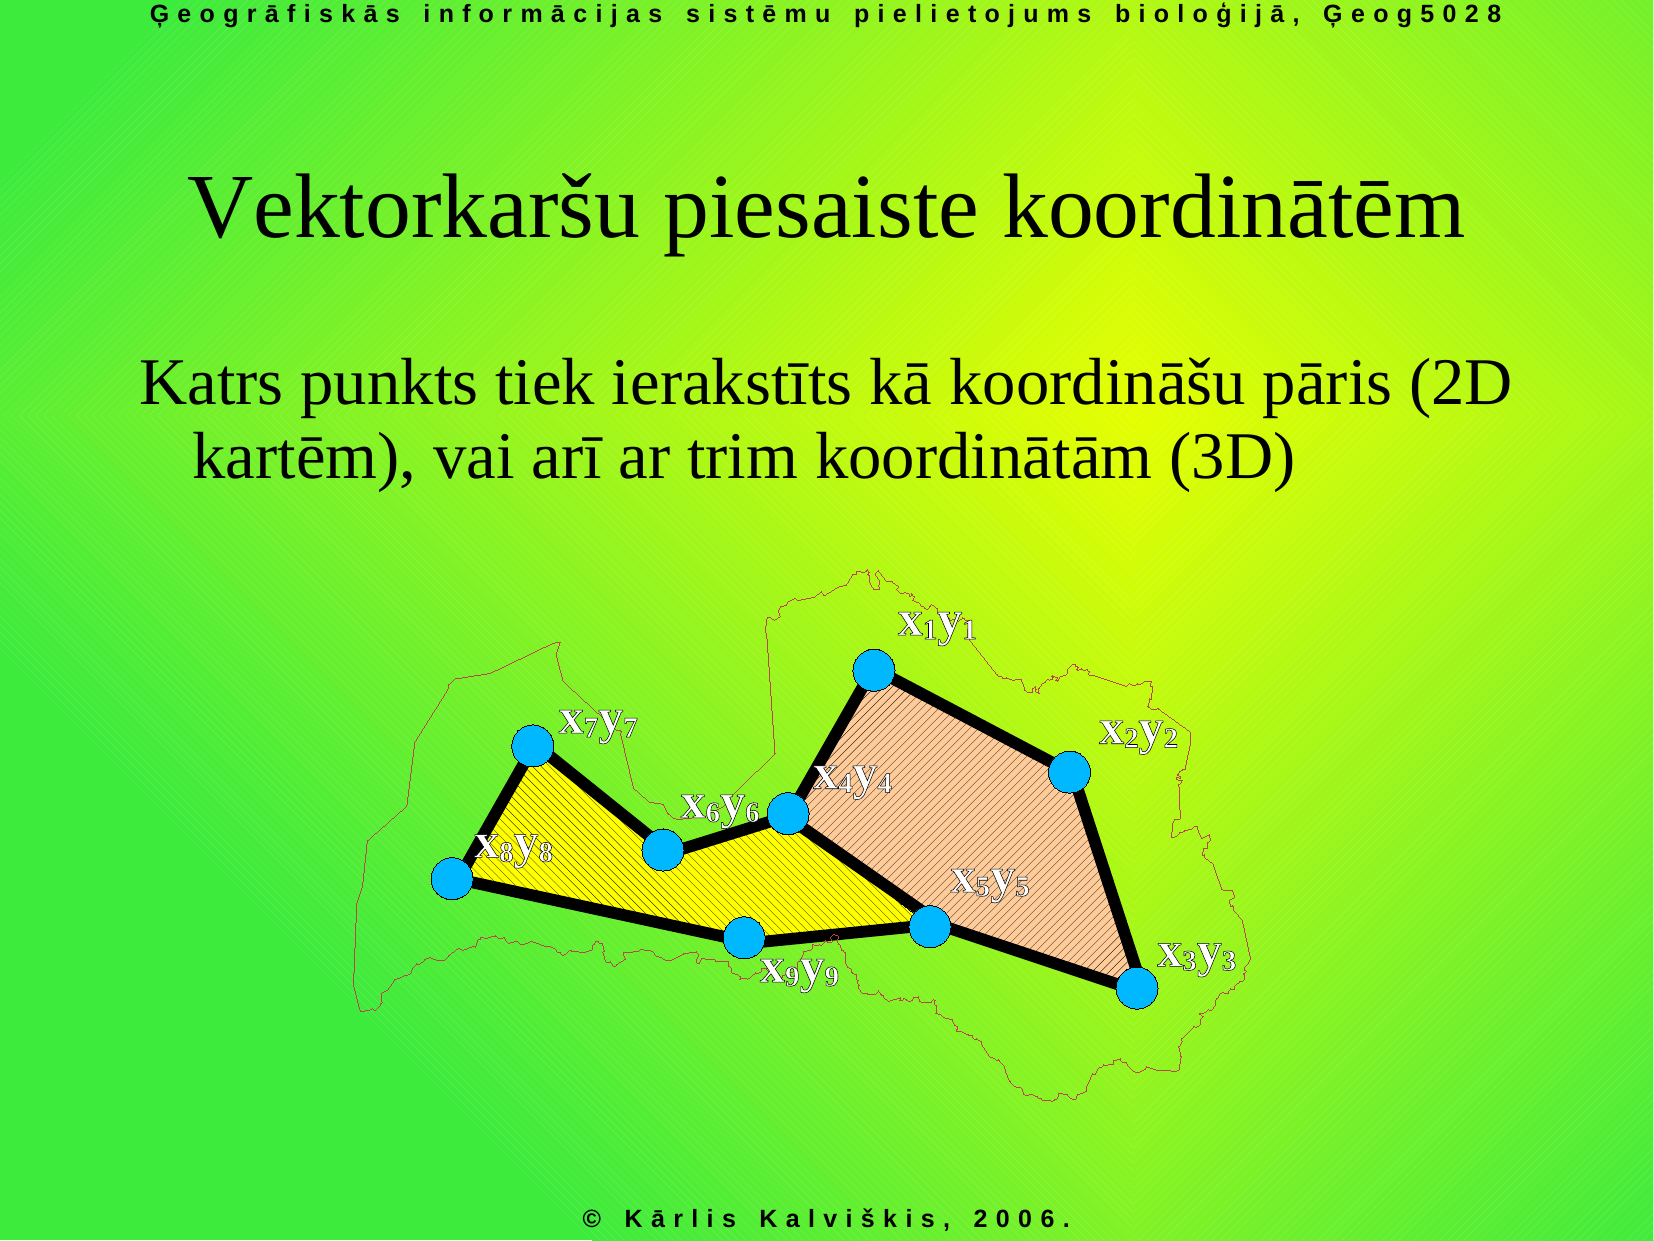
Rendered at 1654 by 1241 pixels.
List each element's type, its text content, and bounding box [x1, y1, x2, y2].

text_box [504, 649, 1157, 1010]
text_box x1y1 [897, 590, 978, 664]
title Vektorkaršu piesaiste koordinātēm [121, 102, 1534, 311]
text_box x6y6 [680, 773, 760, 847]
text_box x9y9 [760, 937, 840, 1011]
text_box x4y4 [813, 744, 893, 818]
text_box x3y3 [1157, 921, 1237, 995]
text_box x7y7 [558, 688, 638, 762]
text_box x8y8 [474, 813, 554, 887]
text_box x2y2 [1099, 699, 1179, 773]
text_box [431, 857, 474, 900]
list Katrs punkts tiek ierakstīts kā koordināšu pāris (2D kartēm), vai arī ar trim koordinātām (3D) [121, 344, 1534, 1127]
text_box x5y5 [950, 847, 1030, 921]
